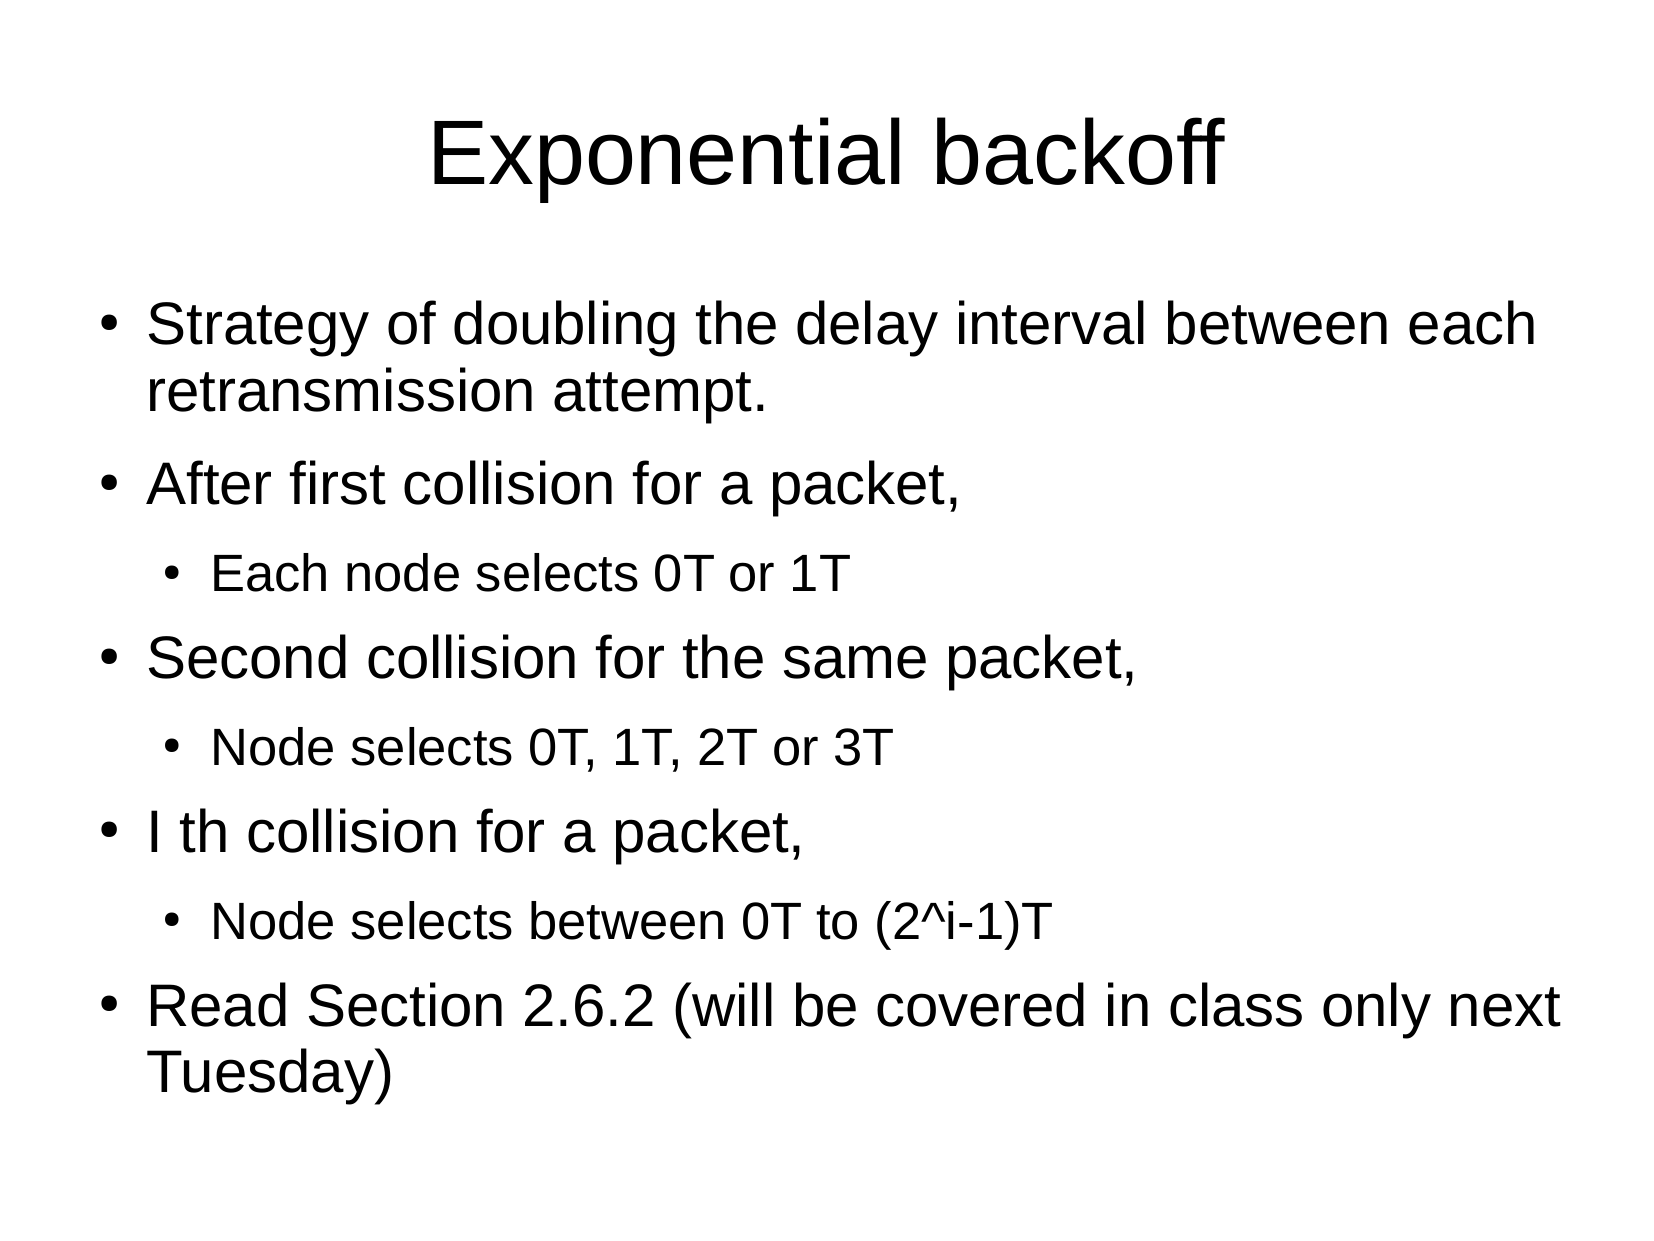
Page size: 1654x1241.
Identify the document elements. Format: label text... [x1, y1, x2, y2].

list Strategy of doubling the delay interval between each retransmission attempt. After first collision for a packet, Each node selects 0T or 1T Second collision for the same packet, Node selects 0T, 1T, 2T or 3T I th collision for a packet, Node selects between 0T to (2^i-1)T Read Section 2.6.2 (will be covered in class only next Tuesday) [82, 290, 1571, 1109]
title Exponential backoff [82, 56, 1571, 250]
